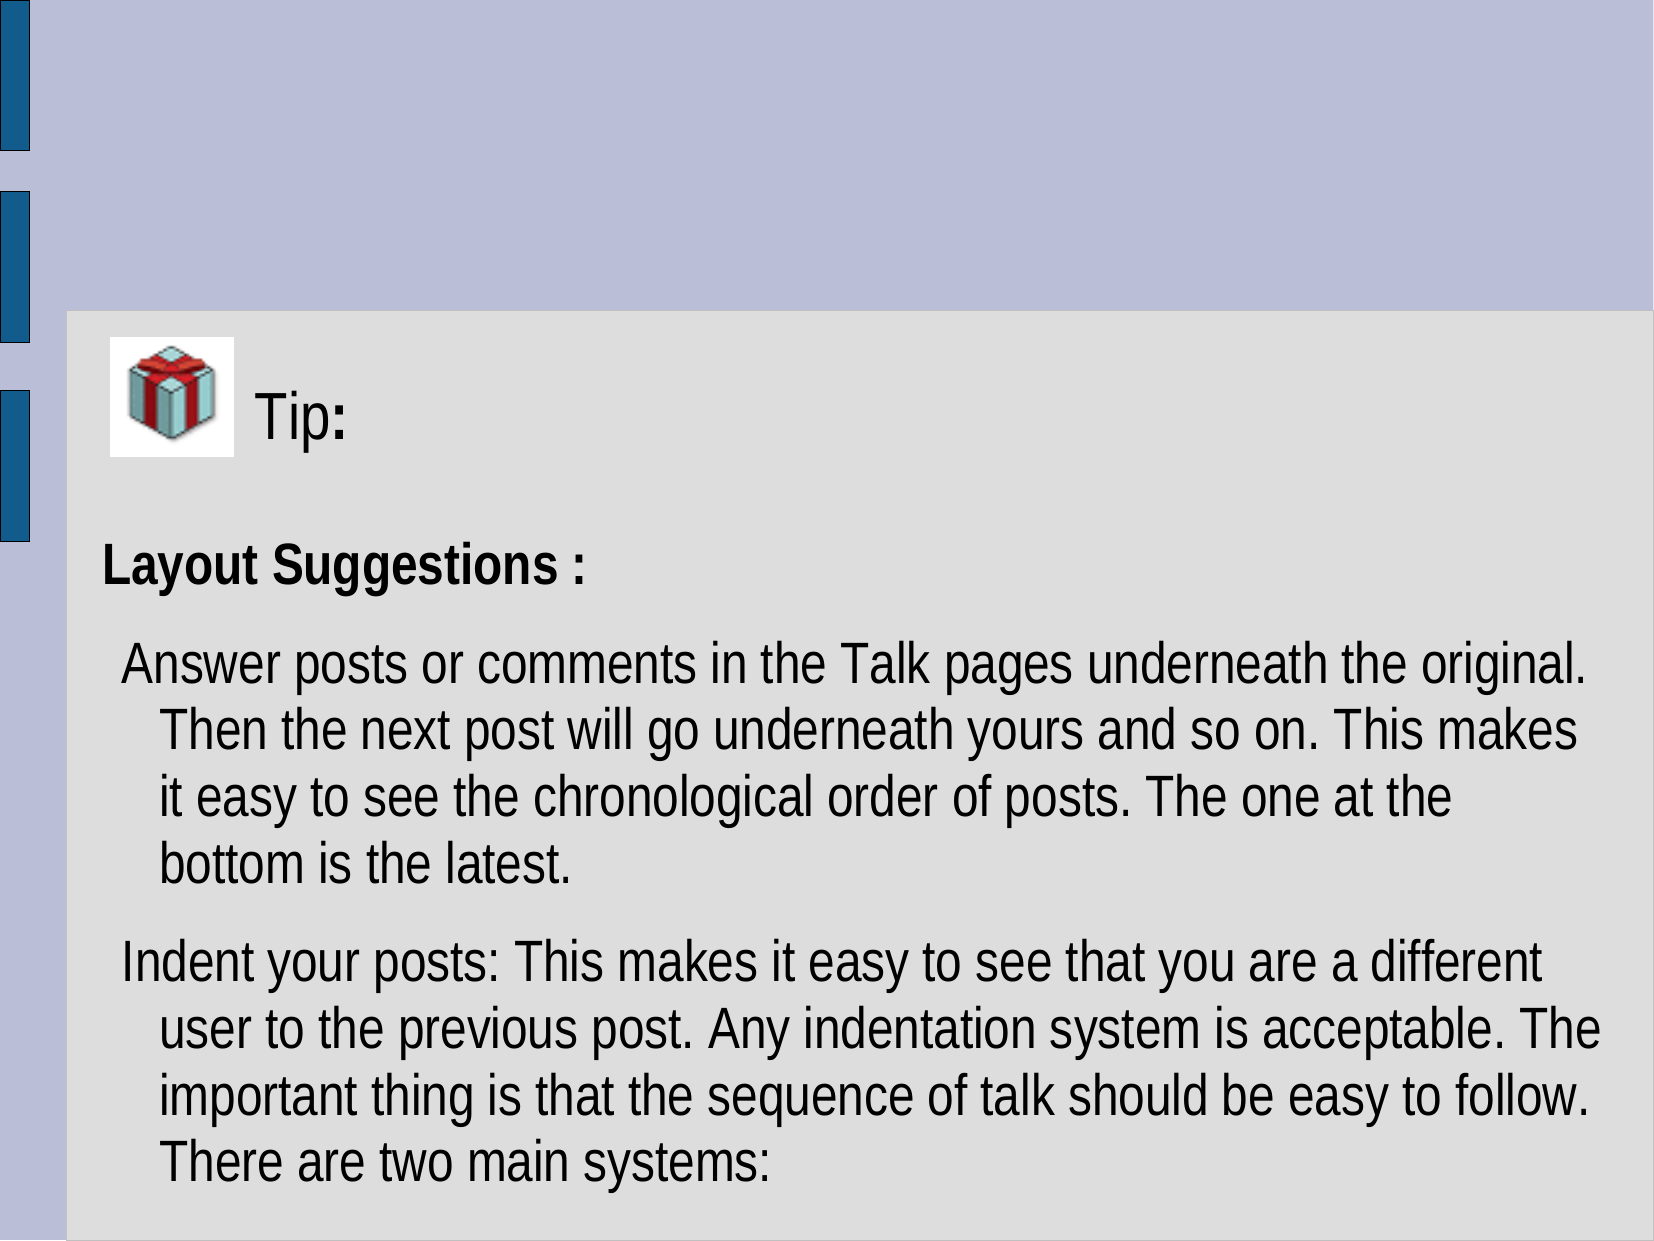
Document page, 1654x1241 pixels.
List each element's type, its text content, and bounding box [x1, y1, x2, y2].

list Tip: Layout Suggestions : Answer posts or comments in the Talk pages underneath the original. Then the next post will go underneath yours and so on. This makes it easy to see the chronological order of posts. The one at the bottom is the latest. Indent your posts: This makes it easy to see that you are a different user to the previous post. Any indentation system is acceptable. The important thing is that the sequence of talk should be easy to follow. There are two main systems: [84, 300, 1613, 1241]
picture [110, 337, 234, 457]
